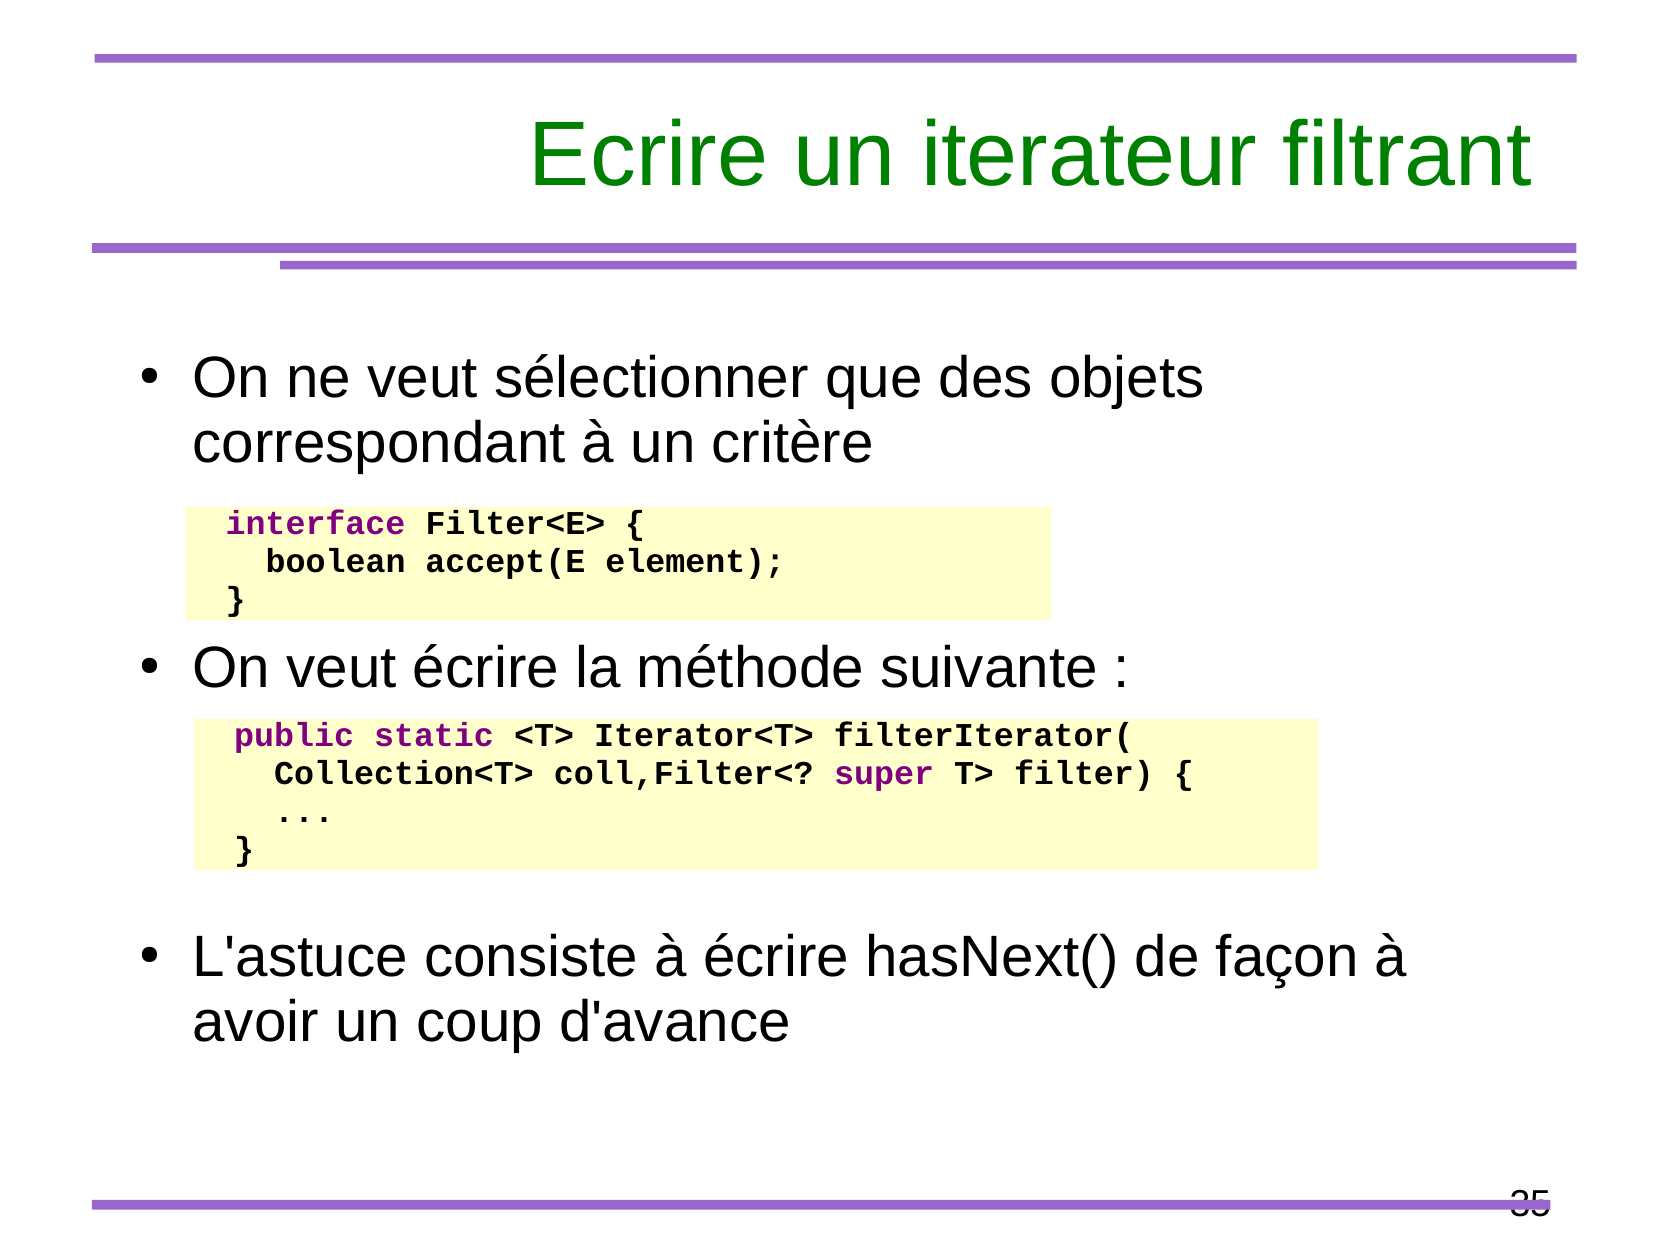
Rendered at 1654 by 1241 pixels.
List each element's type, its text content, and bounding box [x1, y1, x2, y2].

list On ne veut sélectionner que des objets correspondant à un critère On veut écrire la méthode suivante : L'astuce consiste à écrire hasNext() de façon à avoir un coup d'avance [121, 344, 1534, 1055]
text_box interface Filter<E> { boolean accept(E element); } [185, 506, 1052, 621]
title Ecrire un iterateur filtrant [121, 49, 1534, 257]
text_box public static <T> Iterator<T> filterIterator( Collection<T> coll,Filter<? super T> filter) { ... } [194, 718, 1319, 870]
